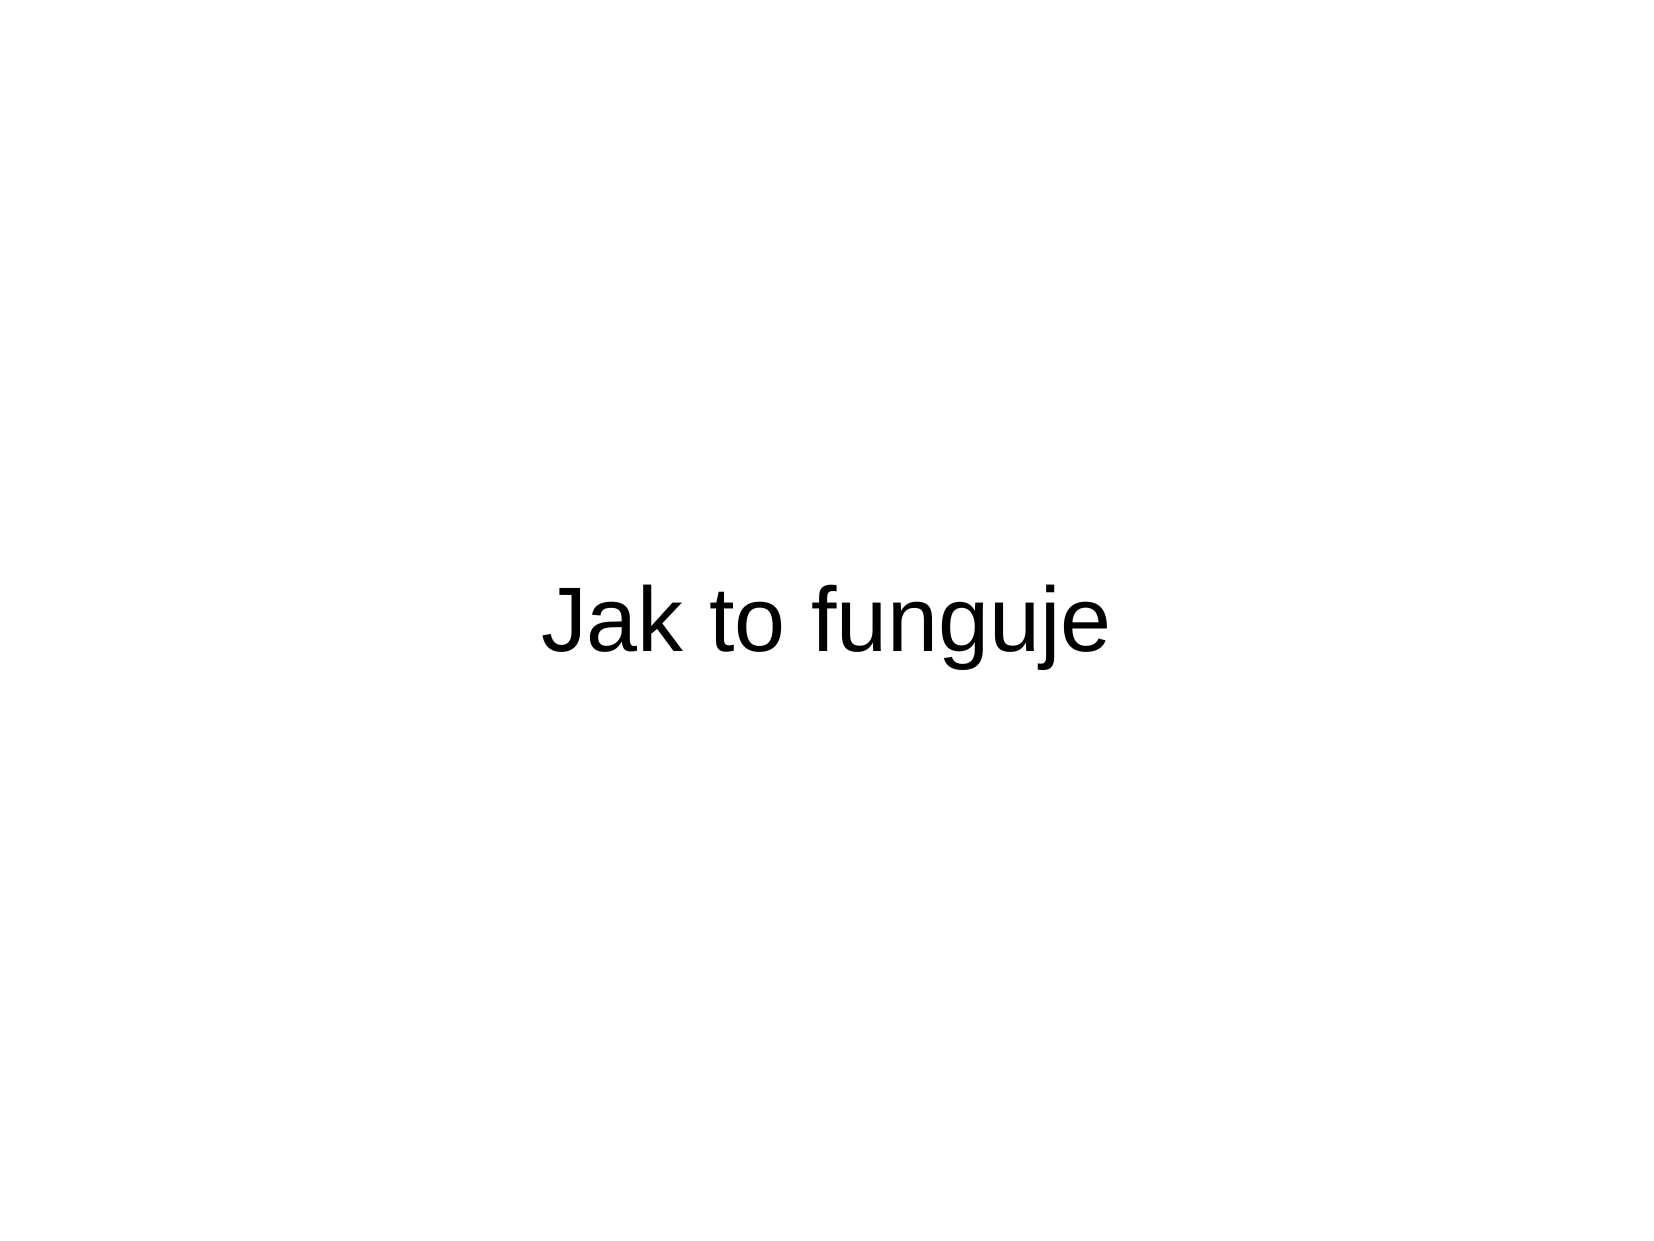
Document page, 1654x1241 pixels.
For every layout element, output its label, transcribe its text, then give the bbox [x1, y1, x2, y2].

title Jak to funguje [82, 516, 1571, 724]
